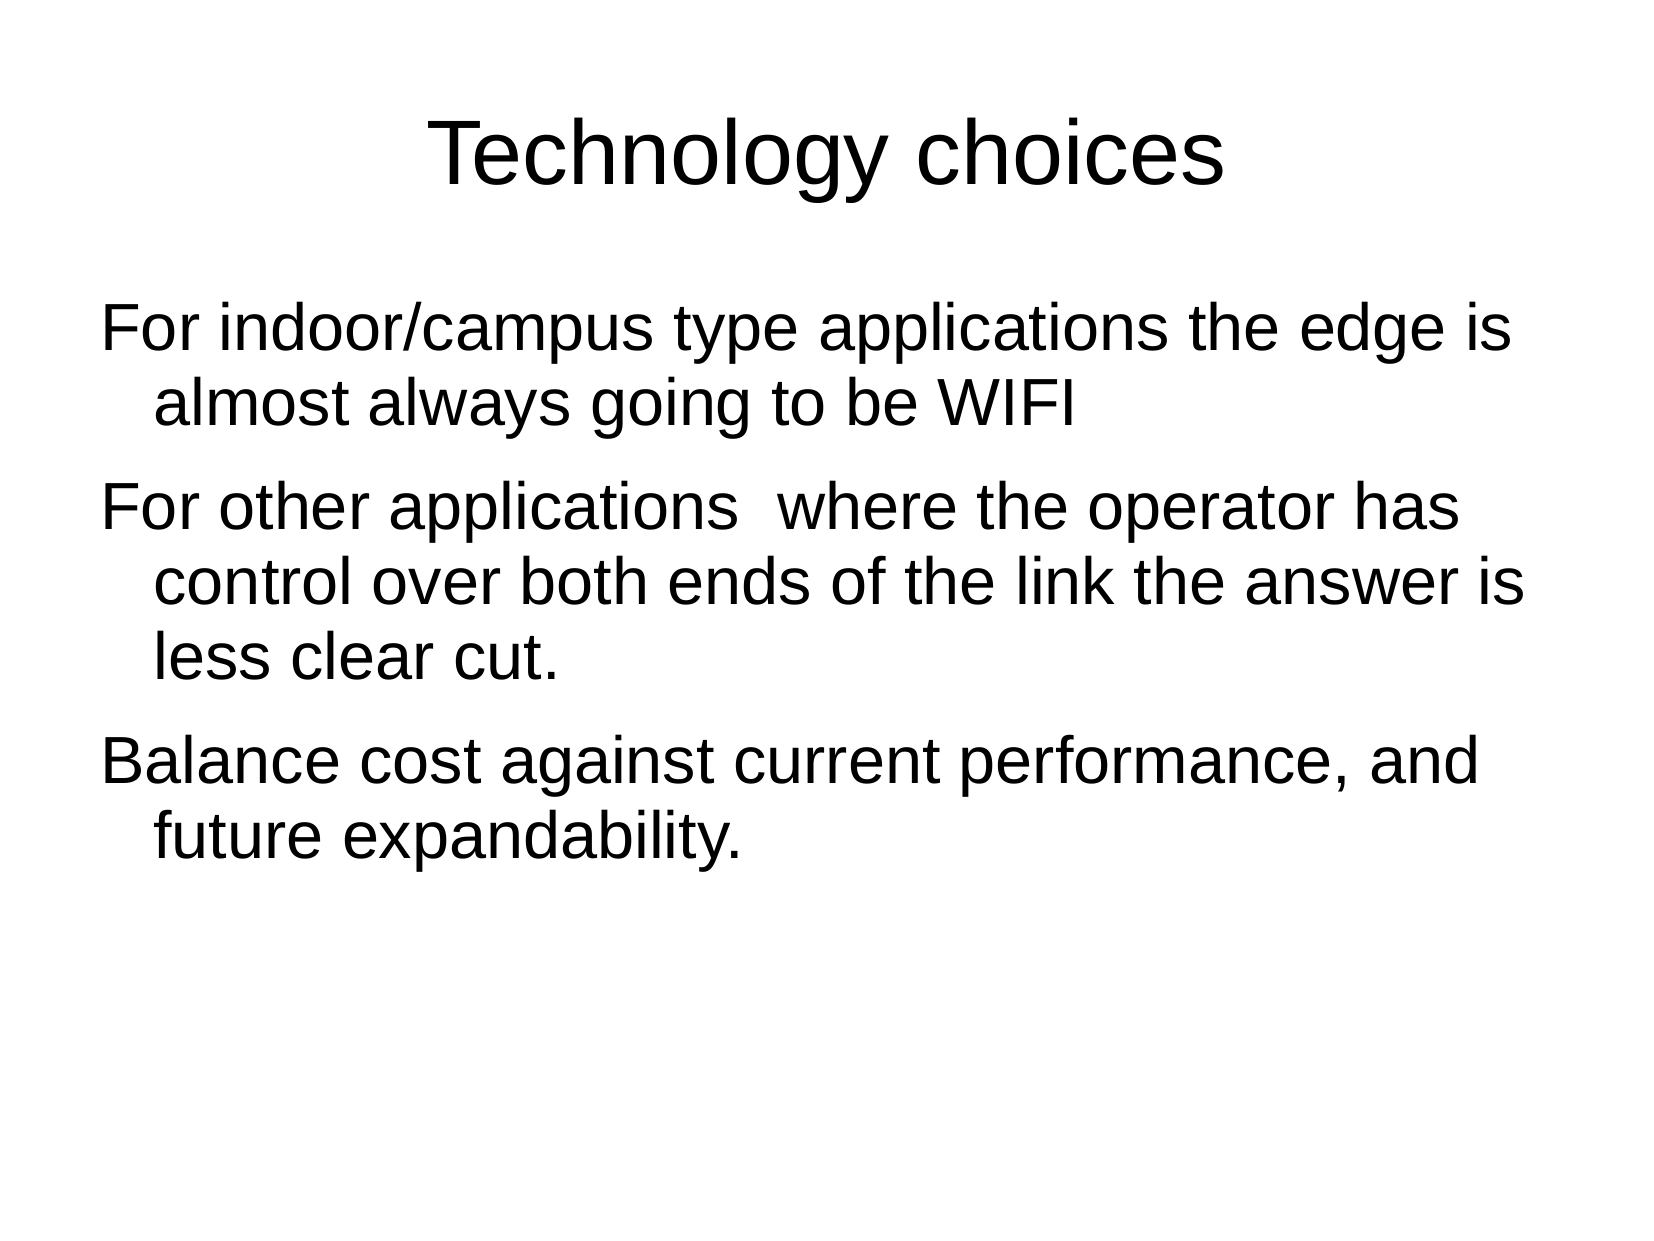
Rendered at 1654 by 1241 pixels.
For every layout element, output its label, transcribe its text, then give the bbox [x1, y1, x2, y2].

title Technology choices [82, 56, 1571, 250]
list For indoor/campus type applications the edge is almost always going to be WIFI For other applications where the operator has control over both ends of the link the answer is less clear cut. Balance cost against current performance, and future expandability. [82, 290, 1571, 1094]
